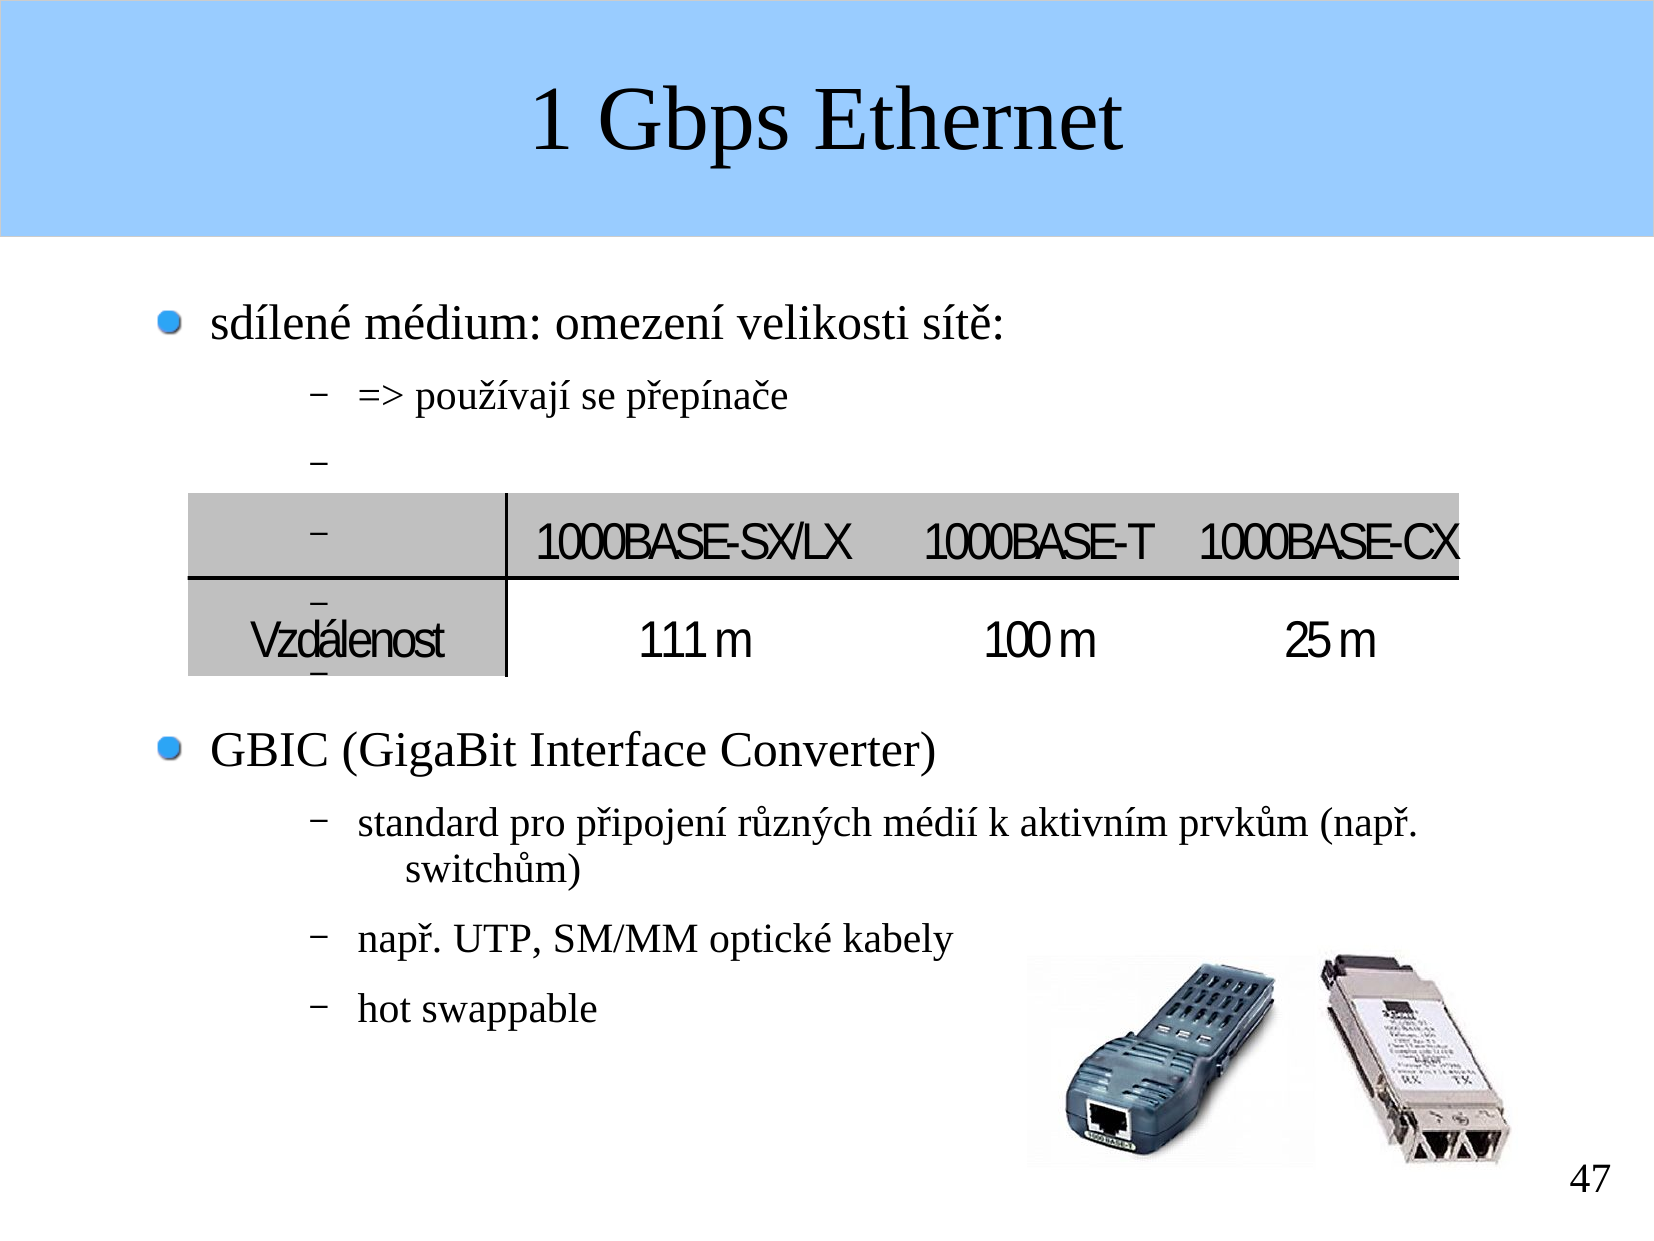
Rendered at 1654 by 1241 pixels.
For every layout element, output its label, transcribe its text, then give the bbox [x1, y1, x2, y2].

list sdílené médium: omezení velikosti sítě: => používají se přepínače GBIC (GigaBit Interface Converter) standard pro připojení různých médií k aktivním prvkům (např. switchům) např. UTP, SM/MM optické kabely hot swappable [121, 295, 1534, 1127]
picture [1027, 891, 1560, 1229]
title 1 Gbps Ethernet [0, 0, 1654, 237]
